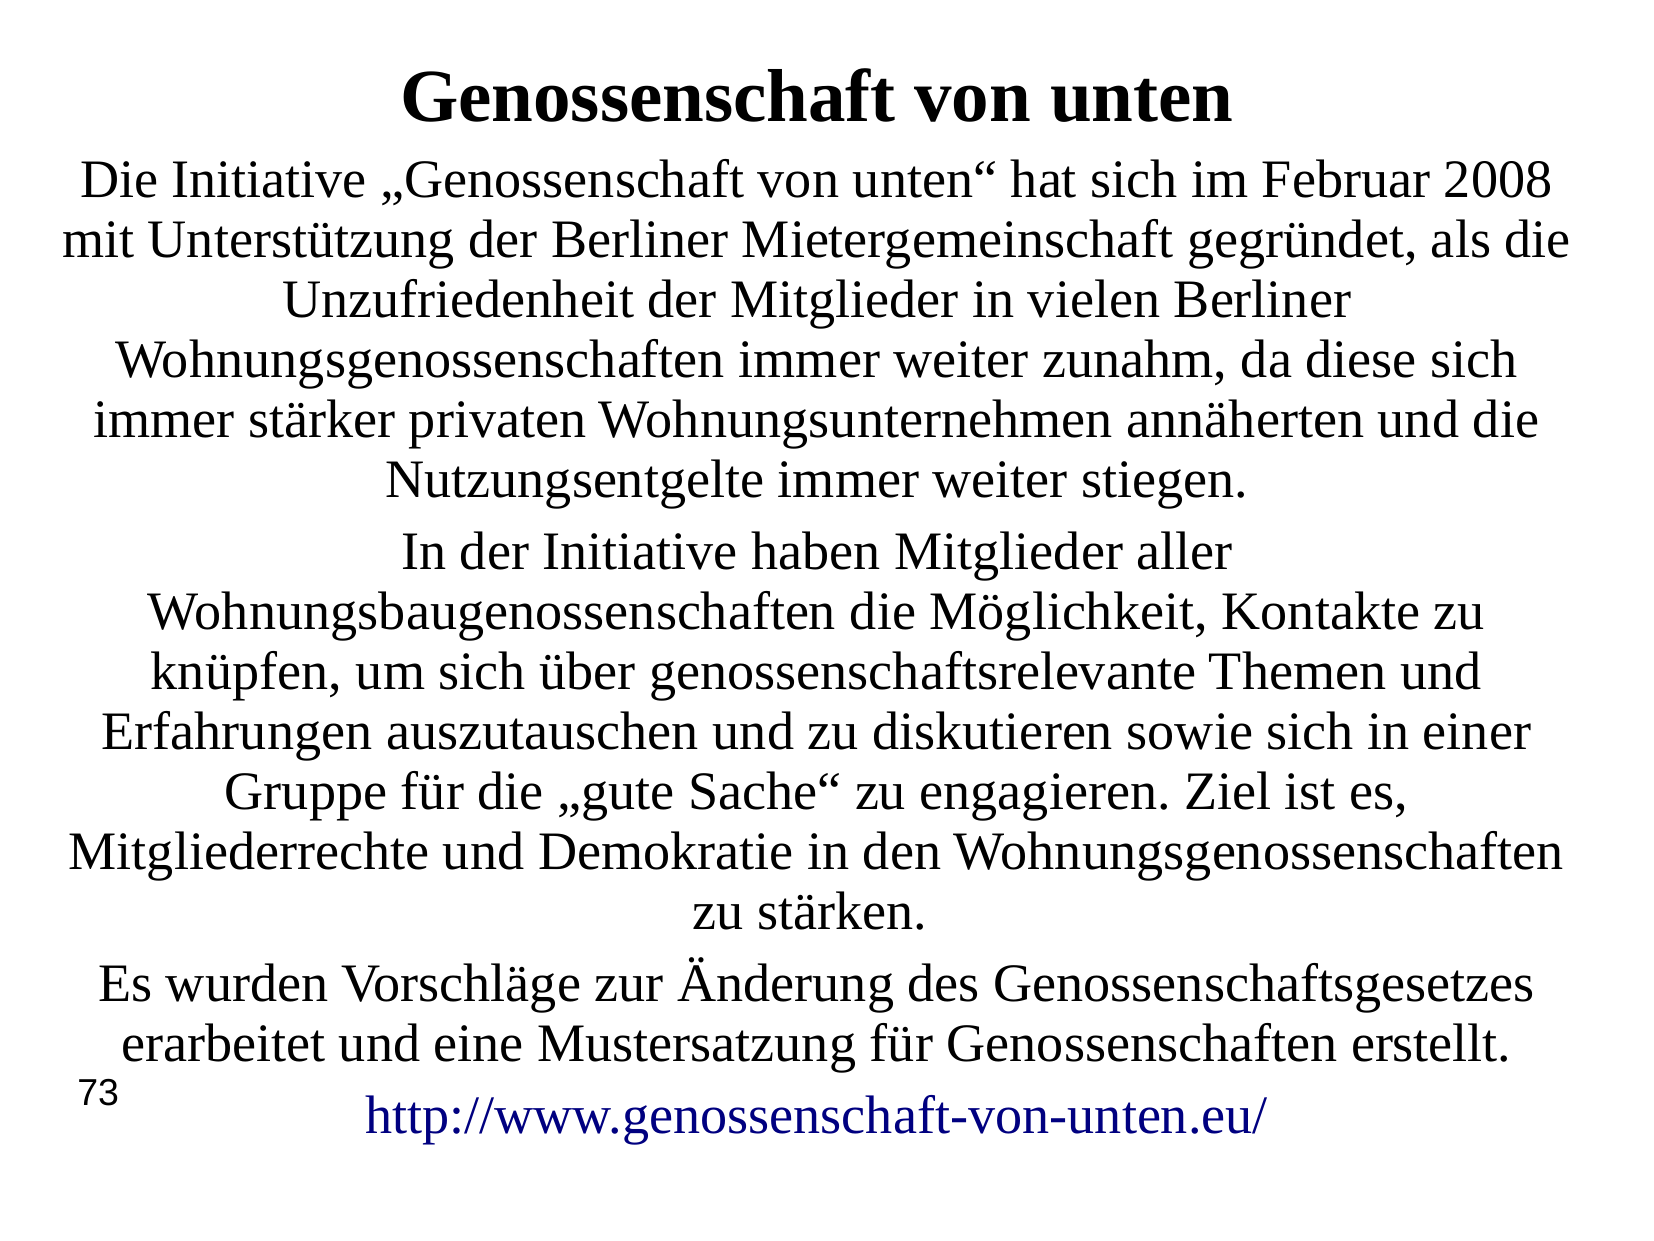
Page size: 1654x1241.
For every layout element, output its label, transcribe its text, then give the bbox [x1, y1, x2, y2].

text_box <Nummer> [62, 1063, 280, 1134]
text_box Genossenschaft von unten Die Initiative „Genossenschaft von unten“ hat sich im Februar 2008 mit Unterstützung der Berliner Mietergemeinschaft gegründet, als die Unzufriedenheit der Mitglieder in vielen Berliner Wohnungsgenossenschaften immer weiter zunahm, da diese sich immer stärker privaten Wohnungsunternehmen annäherten und die Nutzungsentgelte immer weiter stiegen. In der Initiative haben Mitglieder aller Wohnungsbaugenossenschaften die Möglichkeit, Kontakte zu knüpfen, um sich über genossenschaftsrelevante Themen und Erfahrungen auszutauschen und zu diskutieren sowie sich in einer Gruppe für die „gute Sache“ zu engagieren. Ziel ist es, Mitgliederrechte und Demokratie in den Wohnungsgenossenschaften zu stärken. Es wurden Vorschläge zur Änderung des Genossenschaftsgesetzes erarbeitet und eine Mustersatzung für Genossenschaften erstellt. http://www.genossenschaft-von-unten.eu/ [47, 47, 1607, 1153]
